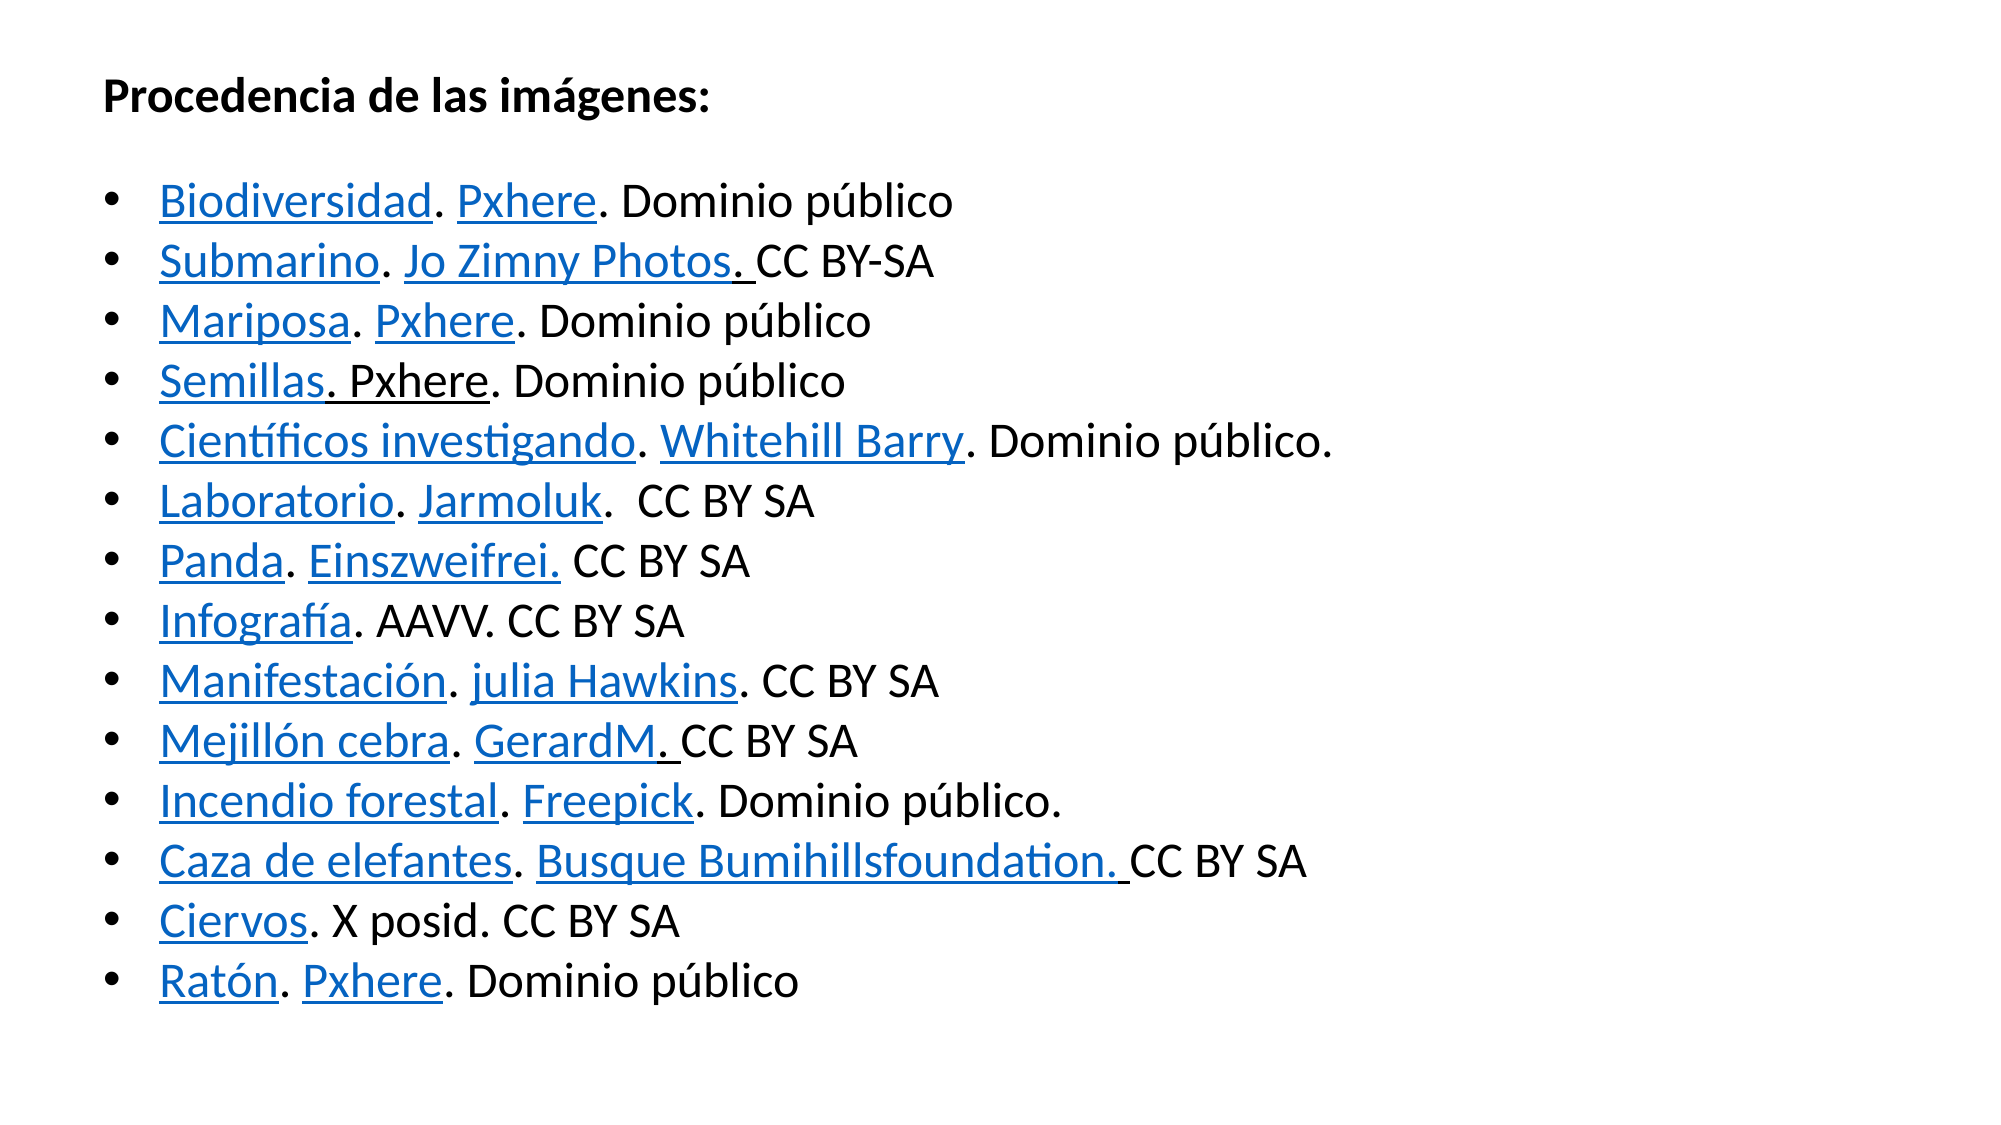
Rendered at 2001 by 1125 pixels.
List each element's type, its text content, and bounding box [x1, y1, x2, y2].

text_box Procedencia de las imágenes: Biodiversidad. Pxhere. Dominio público Submarino. Jo Zimny Photos. CC BY-SA Mariposa. Pxhere. Dominio público Semillas. Pxhere. Dominio público Científicos investigando. Whitehill Barry. Dominio público. Laboratorio. Jarmoluk. CC BY SA Panda. Einszweifrei. CC BY SA Infografía. AAVV. CC BY SA Manifestación. julia Hawkins. CC BY SA Mejillón cebra. GerardM. CC BY SA Incendio forestal. Freepick. Dominio público. Caza de elefantes. Busque Bumihillsfoundation. CC BY SA Ciervos. X posid. CC BY SA Ratón. Pxhere. Dominio público [88, 55, 1648, 1016]
